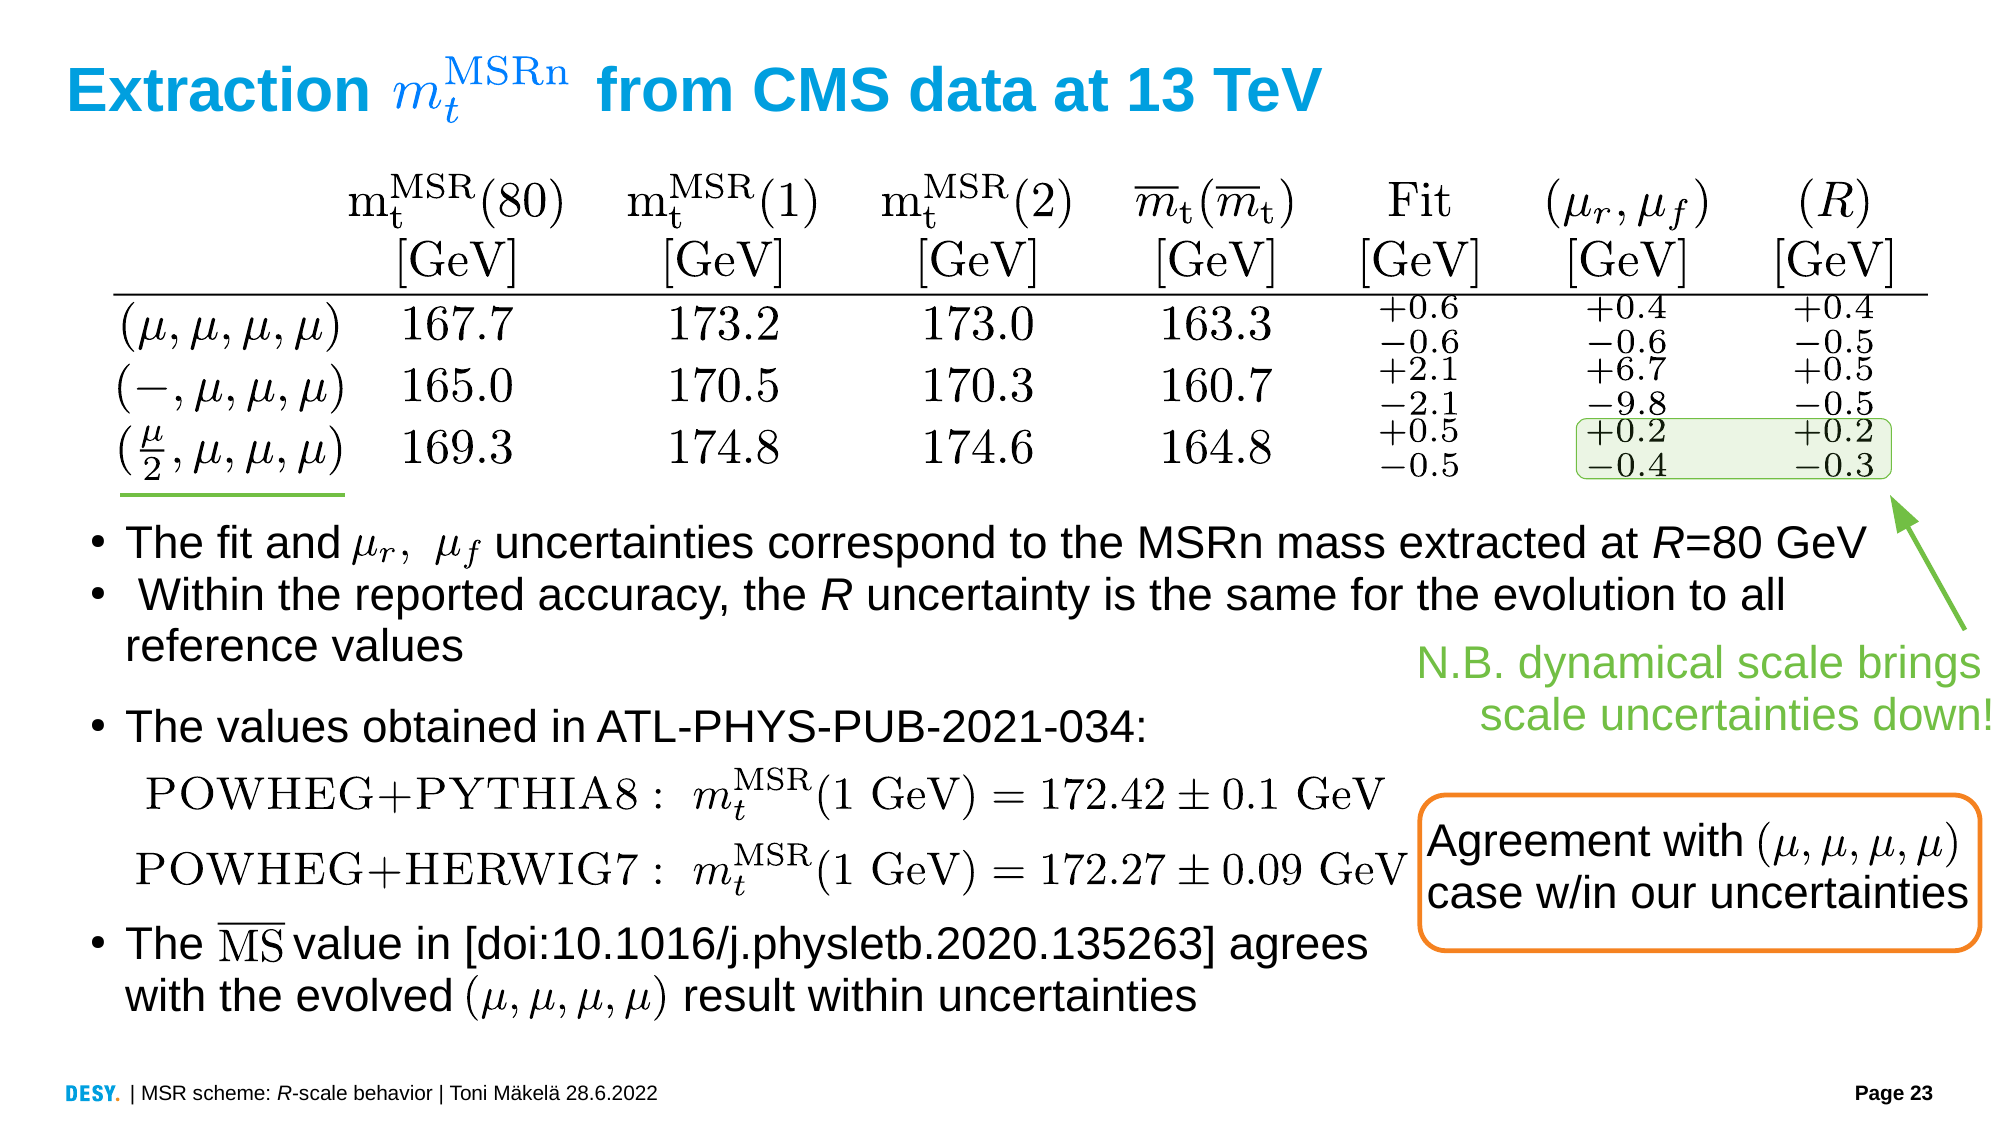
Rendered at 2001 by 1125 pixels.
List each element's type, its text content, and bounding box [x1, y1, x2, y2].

text_box The fit and uncertainties correspond to the MSRn mass extracted at R=80 GeV Within the reported accuracy, the R uncertainty is the same for the evolution to all reference values The values obtained in ATL-PHYS-PUB-2021-034: The value in [doi:10.1016/j.physletb.2020.135263] agrees with the evolved result within uncertainties [75, 510, 1939, 1029]
title Extraction from CMS data at 13 TeV [66, 57, 1933, 132]
text_box [113, 173, 1928, 480]
text_box [136, 767, 1408, 896]
text_box [1756, 821, 1957, 868]
text_box [393, 55, 569, 124]
footer | MSR scheme: R-scale behavior | Toni Mäkelä 28.6.2022 [129, 1079, 1762, 1111]
text_box Agreement with case w/in our uncertainties [1411, 807, 2000, 977]
text_box [217, 922, 286, 963]
text_box [465, 975, 665, 1021]
text_box [352, 535, 481, 569]
text_box N.B. dynamical scale brings scale uncertainties down! [1365, 630, 2000, 765]
text_box Agreement with case w/in our uncertainties [1423, 807, 1977, 948]
